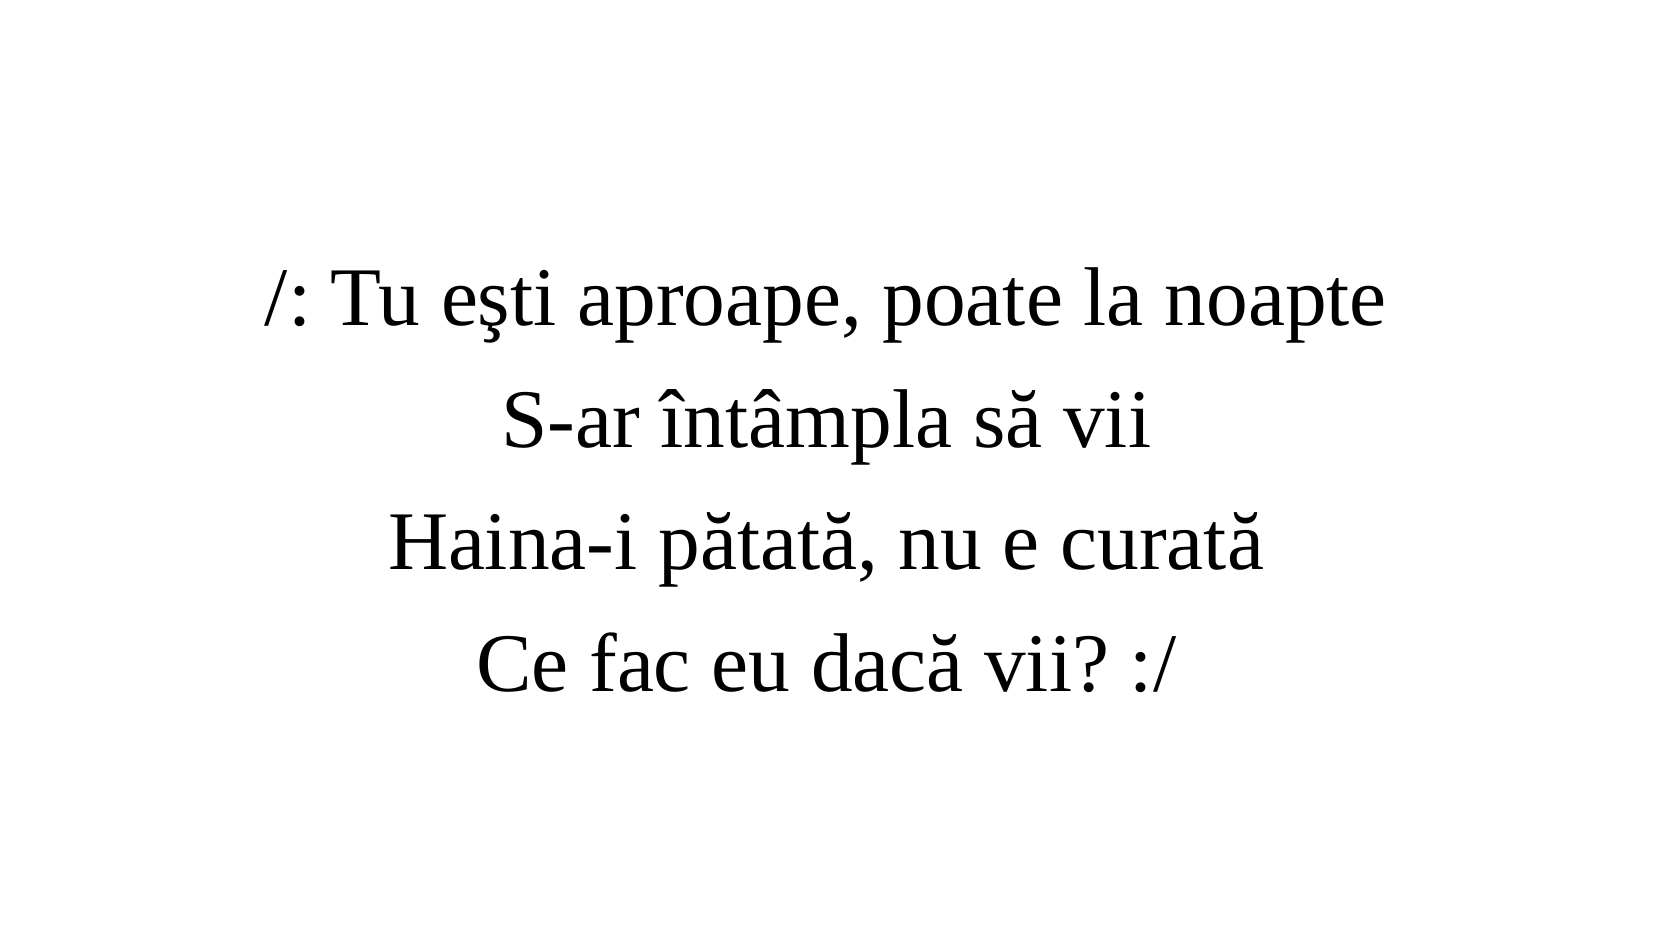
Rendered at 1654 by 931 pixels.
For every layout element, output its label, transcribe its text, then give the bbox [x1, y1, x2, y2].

subtitle /: Tu eşti aproape, poate la noapte S-ar întâmpla să vii Haina-i pătată, nu e curată Ce fac eu dacă vii? :/ [118, 238, 1536, 712]
